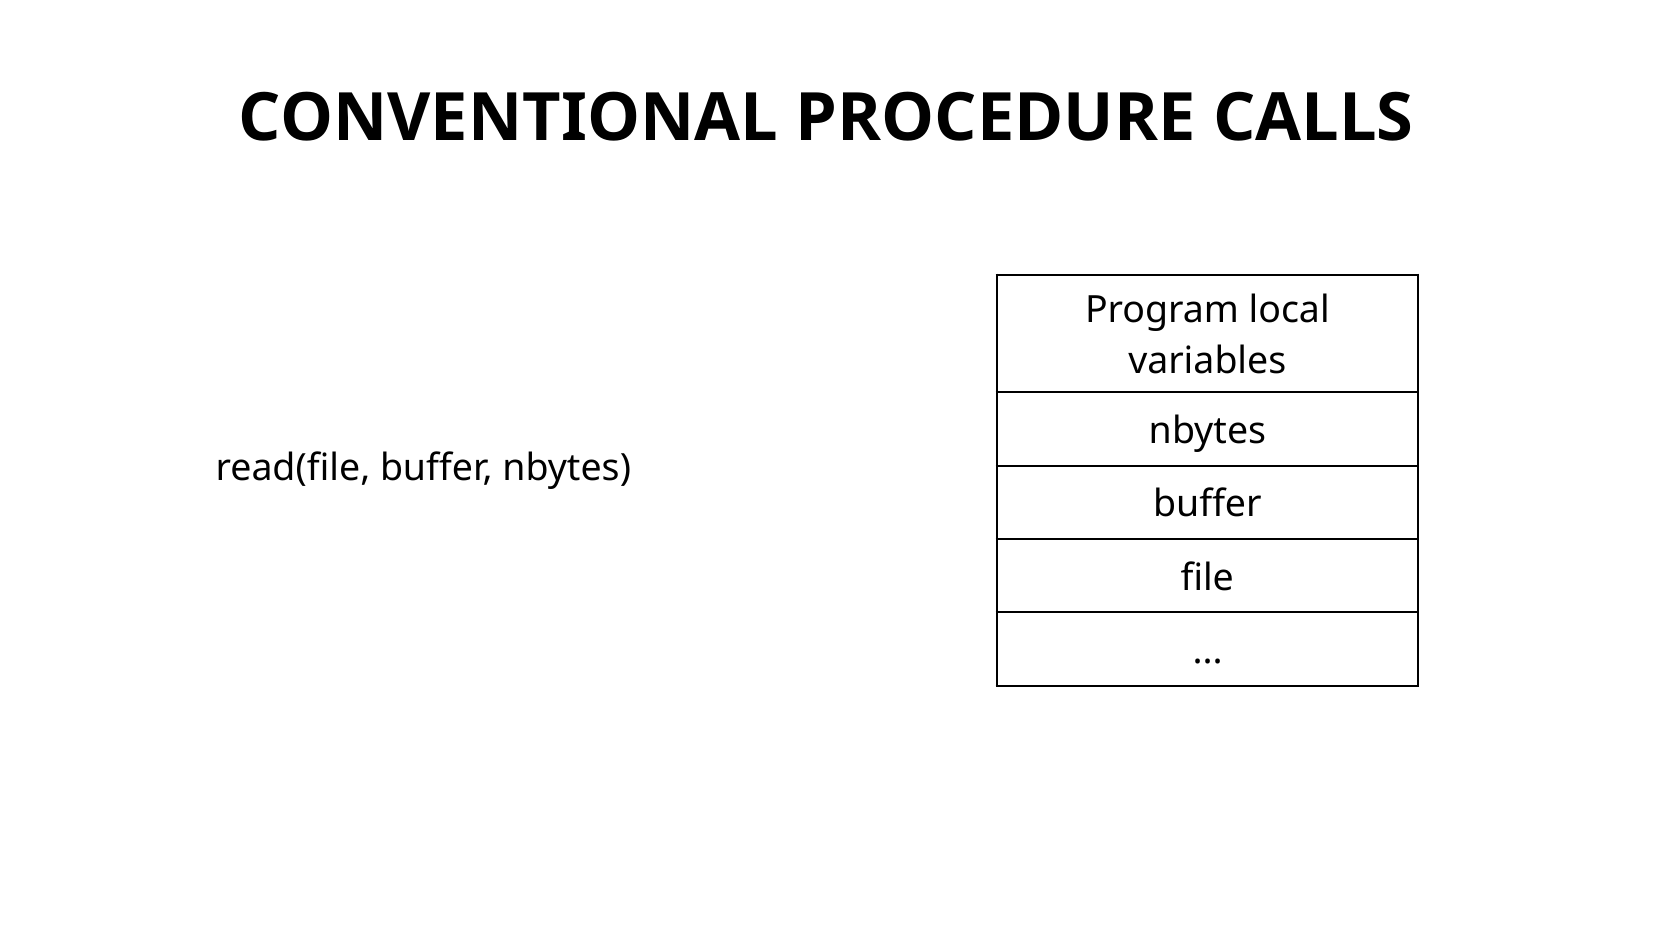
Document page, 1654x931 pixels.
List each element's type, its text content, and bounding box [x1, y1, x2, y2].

title CONVENTIONAL PROCEDURE CALLS [82, 36, 1571, 193]
table_cell nbytes [998, 393, 1417, 465]
table_cell buffer [998, 467, 1417, 538]
table_header Program local variables [998, 276, 1417, 391]
table_cell ... [998, 613, 1417, 685]
text_box read(file, buffer, nbytes) [200, 432, 827, 498]
table_cell file [998, 540, 1417, 611]
